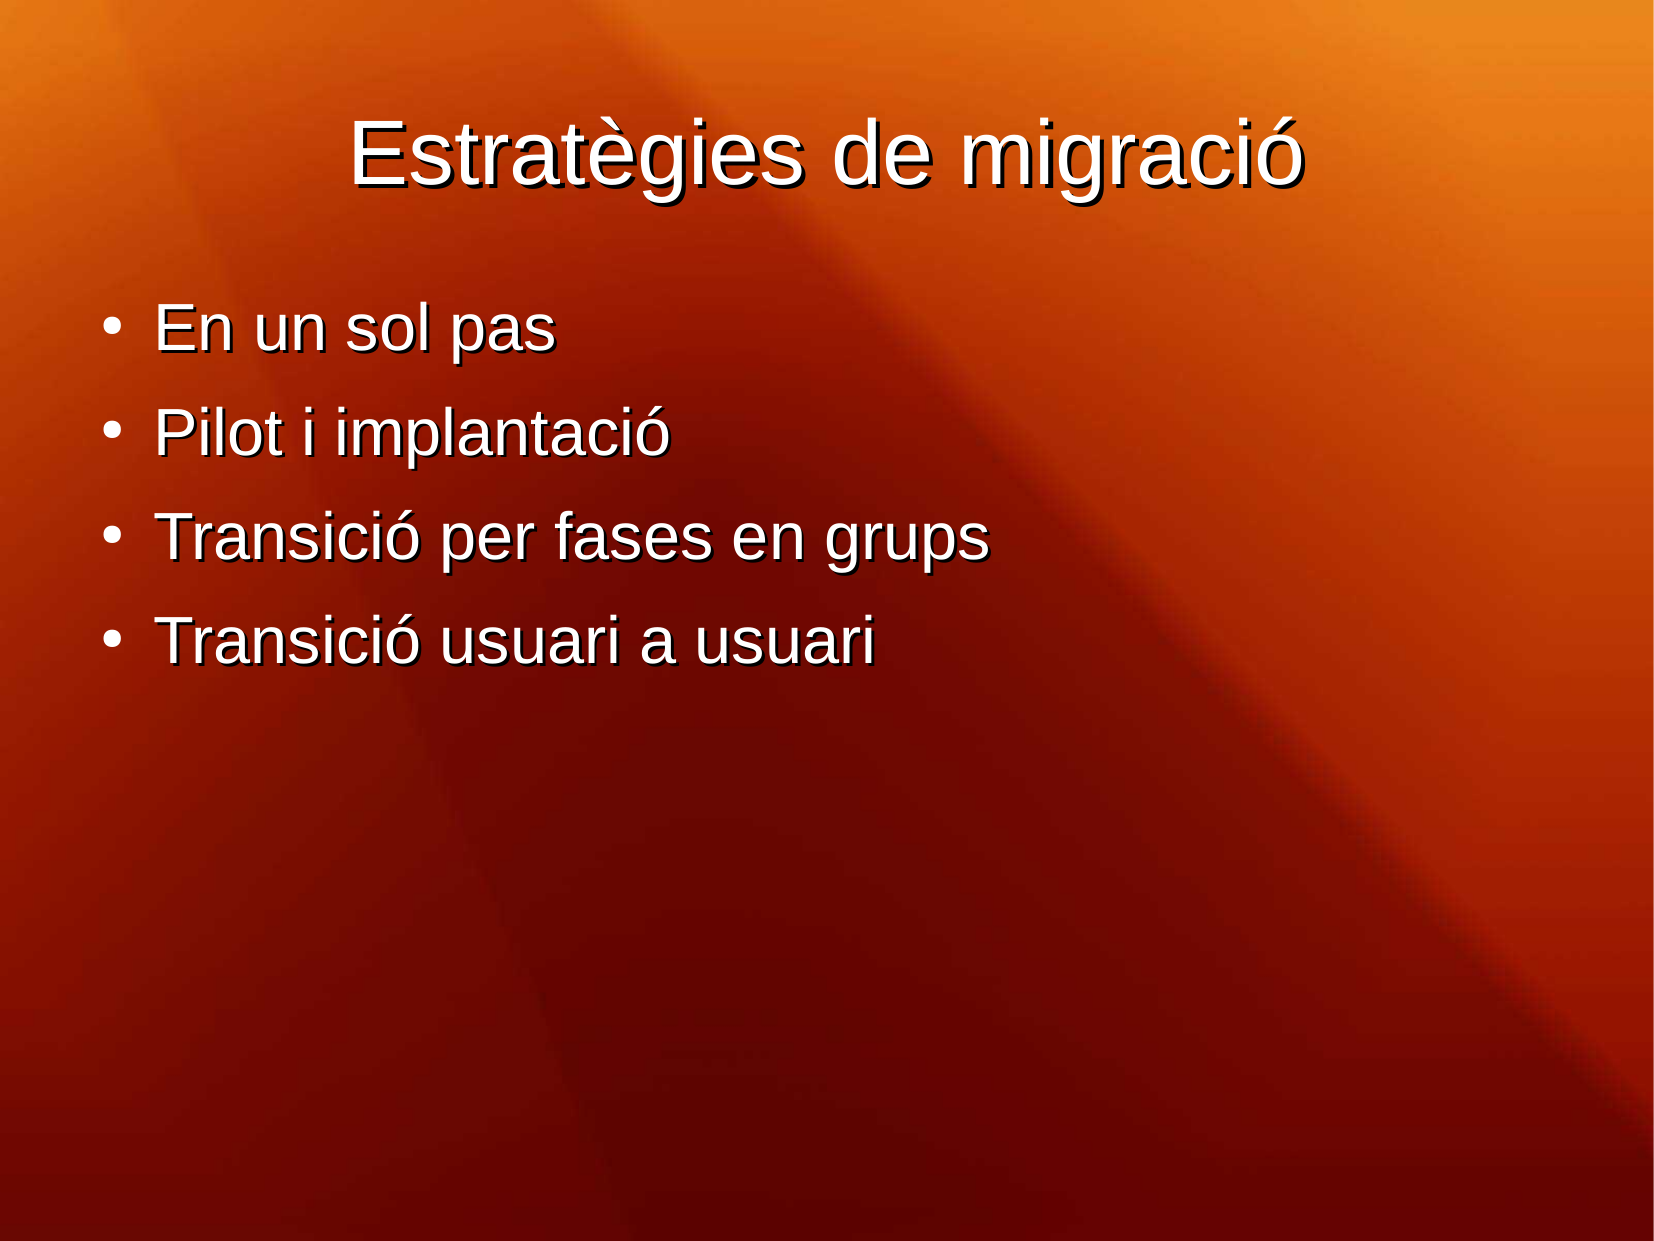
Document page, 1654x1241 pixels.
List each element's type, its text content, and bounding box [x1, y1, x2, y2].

title Estratègies de migració [82, 49, 1571, 257]
picture [0, 0, 1654, 1241]
list En un sol pas Pilot i implantació Transició per fases en grups Transició usuari a usuari [82, 290, 1571, 1109]
